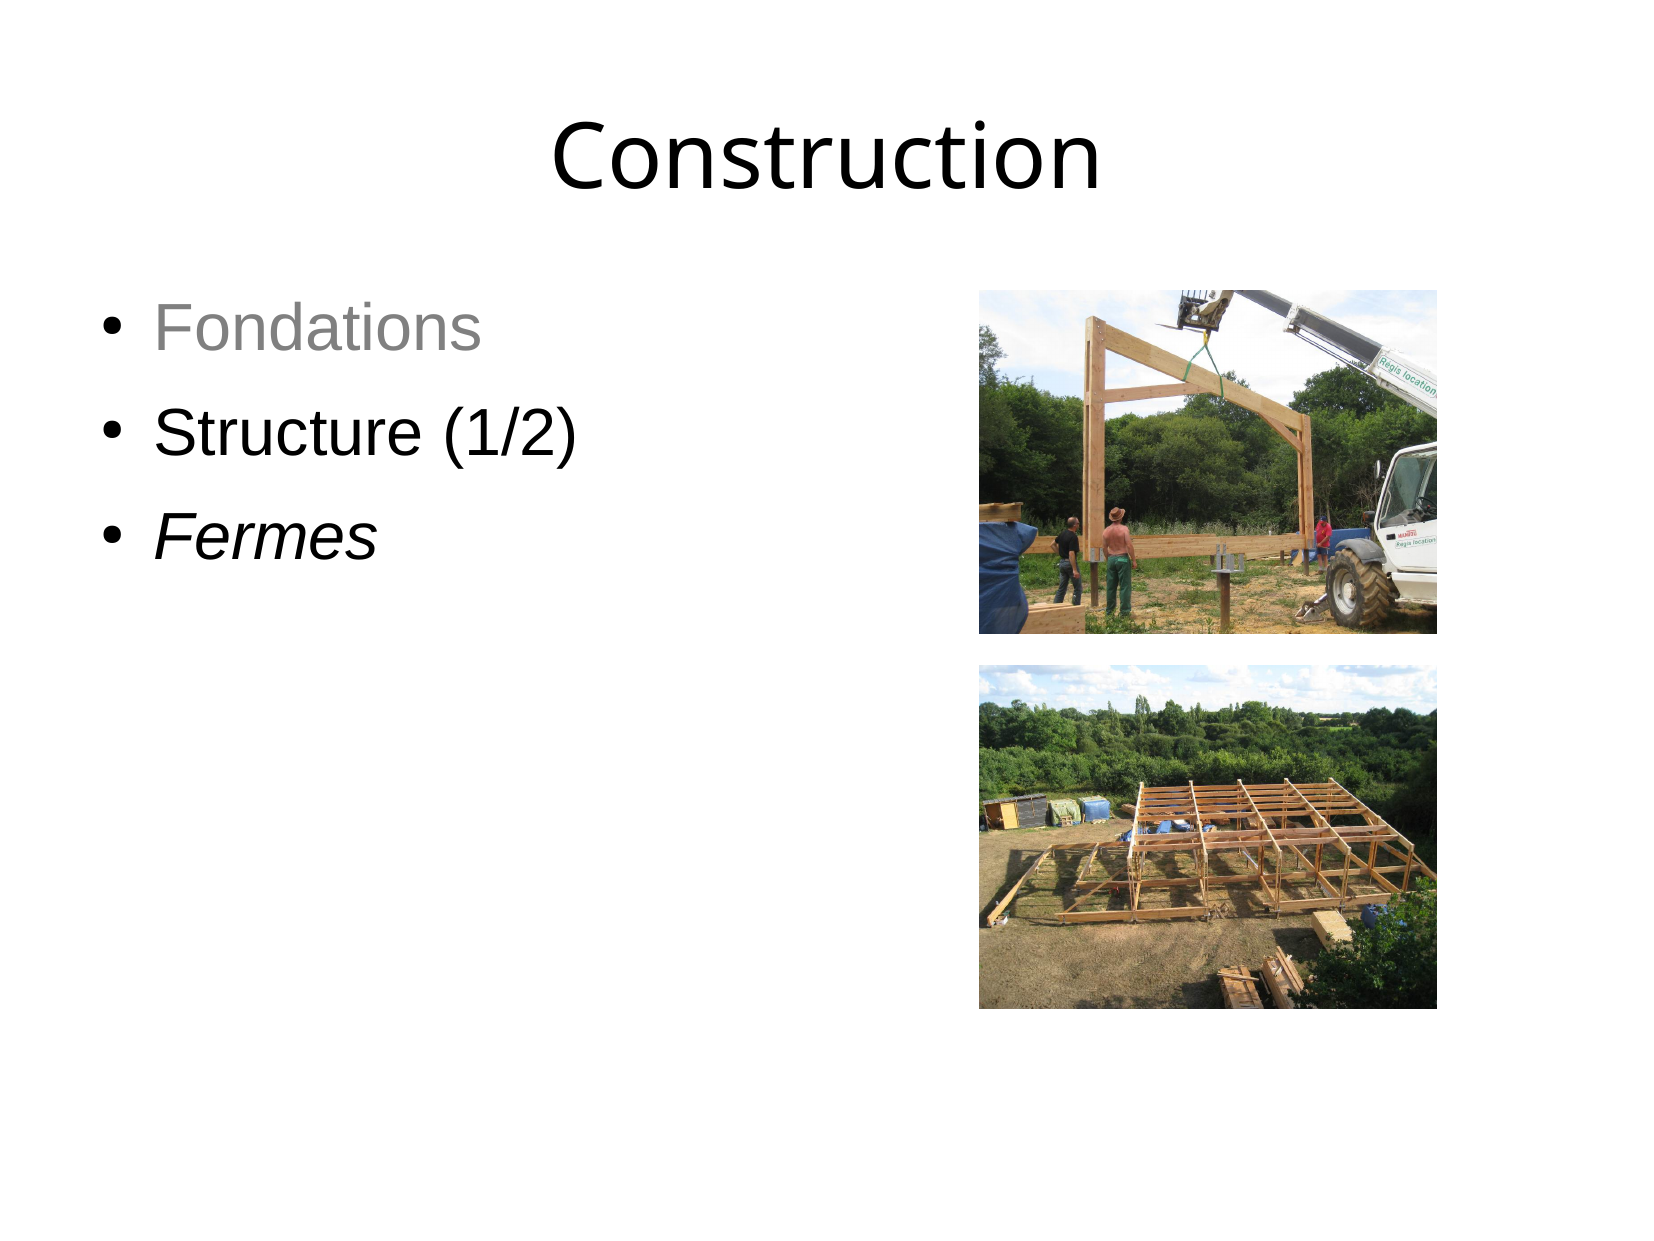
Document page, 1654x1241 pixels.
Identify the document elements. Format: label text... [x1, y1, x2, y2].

picture [979, 665, 1437, 1009]
list Fondations Structure (1/2) Fermes [82, 290, 809, 1010]
title Construction [82, 49, 1571, 257]
picture [979, 290, 1437, 634]
